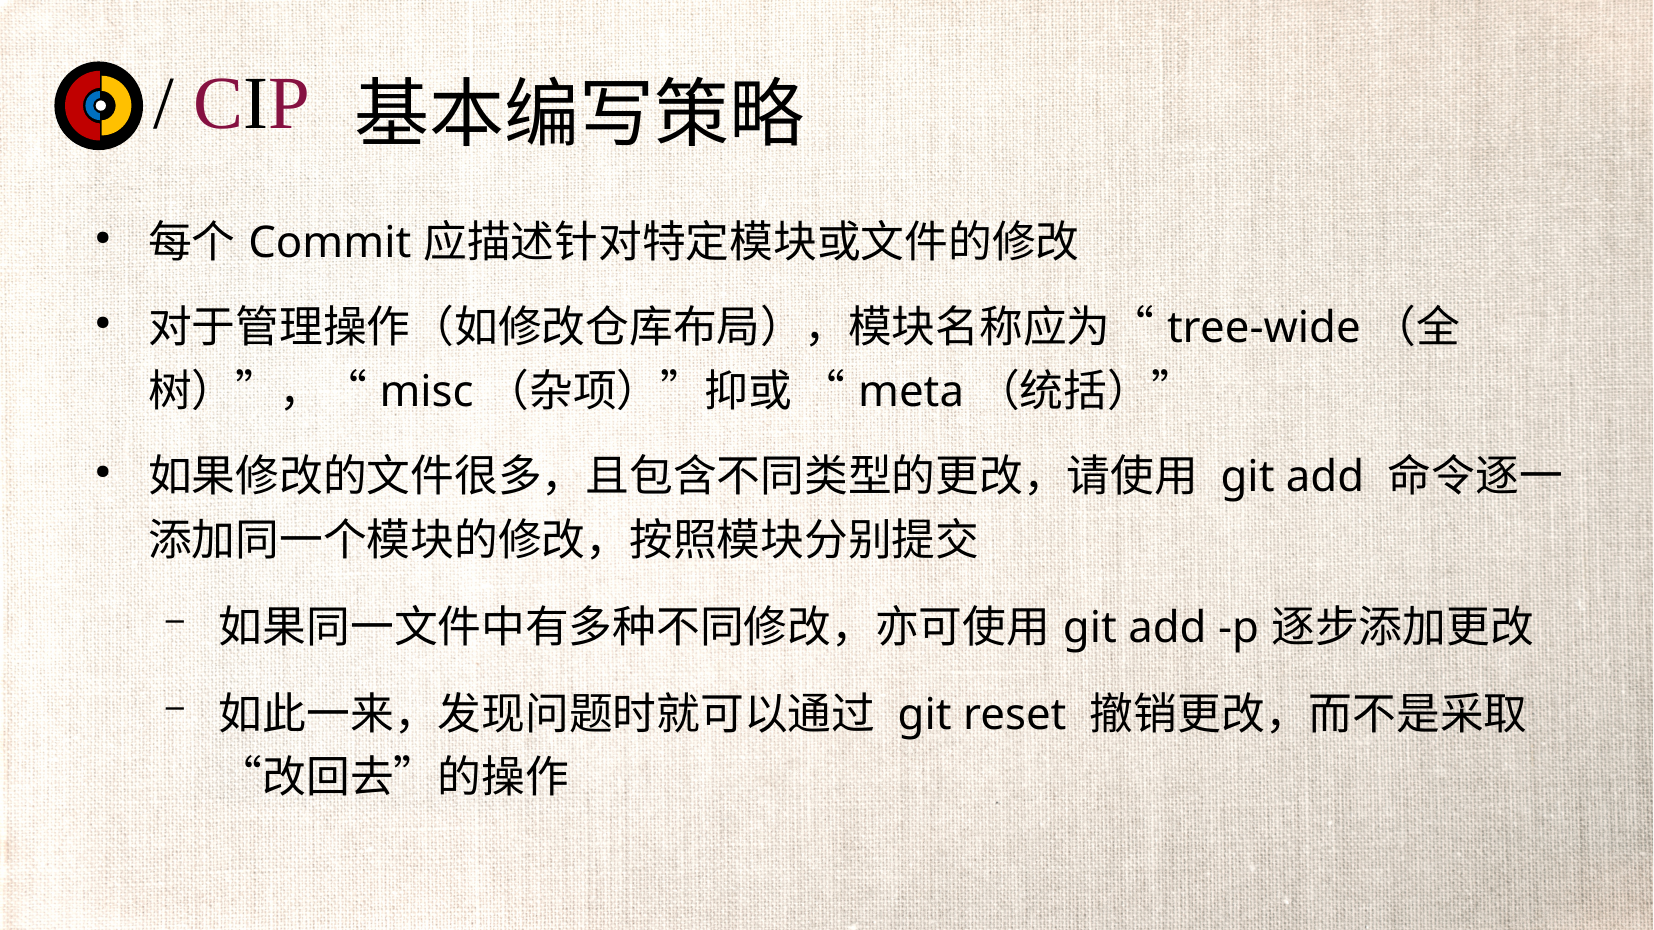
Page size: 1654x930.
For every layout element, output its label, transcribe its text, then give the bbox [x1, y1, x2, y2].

list 每个Commit应描述针对特定模块或文件的修改 对于管理操作（如修改仓库布局），模块名称应为“tree-wide（全树）”，“misc（杂项）”抑或 “meta（统括）” 如果修改的文件很多，且包含不同类型的更改，请使用 git add 命令逐一添加同一个模块的修改，按照模块分别提交 如果同一文件中有多种不同修改，亦可使用git add -p逐步添加更改 如此一来，发现问题时就可以通过 git reset 撤销更改，而不是采取“改回去”的操作 [77, 206, 1565, 905]
title 基本编写策略 [354, 29, 1541, 185]
picture [0, 0, 1654, 930]
